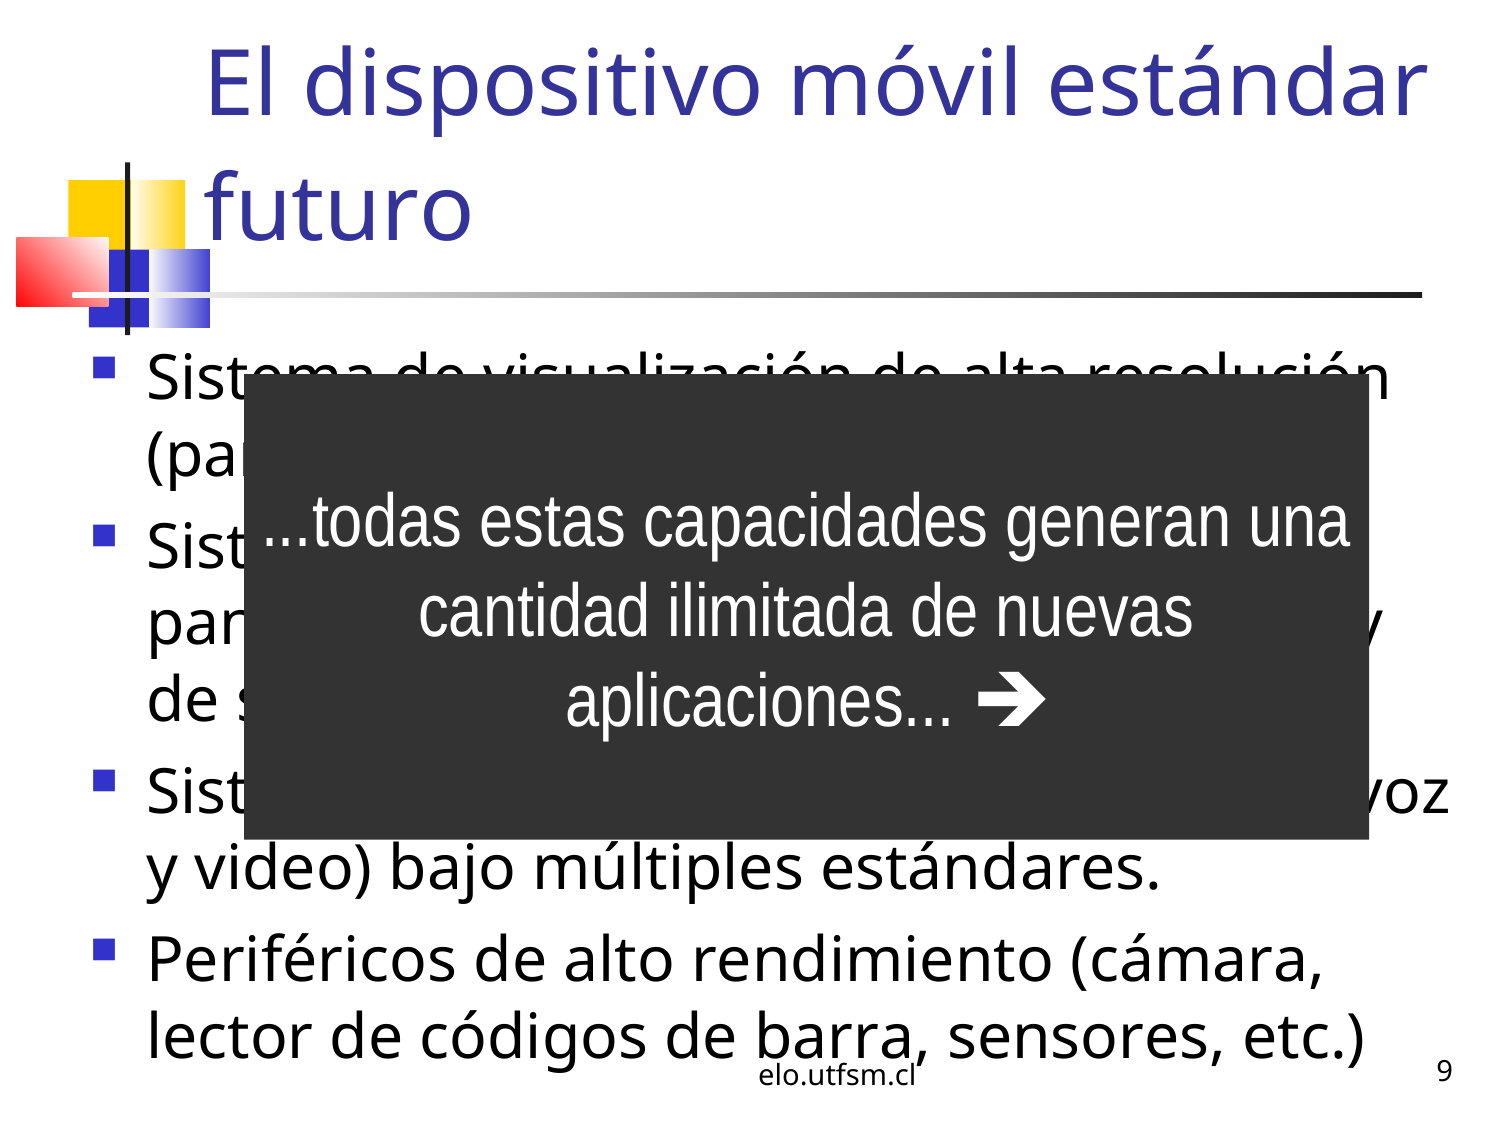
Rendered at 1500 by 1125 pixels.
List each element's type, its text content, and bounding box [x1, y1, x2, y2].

text_box elo.utfsm.cl [599, 1024, 1075, 1100]
list Sistema de visualización de alta resolución (pantallas, mini proyectores) Sistemas avanzados de entrada (teclados, pantallas táctiles, reconocimiento de voz y de señas, etc.) Sistemas de comunicación digital (datos, voz y video) bajo múltiples estándares. Periféricos de alto rendimiento (cámara, lector de códigos de barra, sensores, etc.) [75, 331, 1469, 1057]
text_box <number> [1155, 1024, 1468, 1100]
title El dispositivo móvil estándar futuro [188, 35, 1468, 276]
text_box ...todas estas capacidades generan una cantidad ilimitada de nuevas aplicaciones...  [244, 374, 1370, 840]
